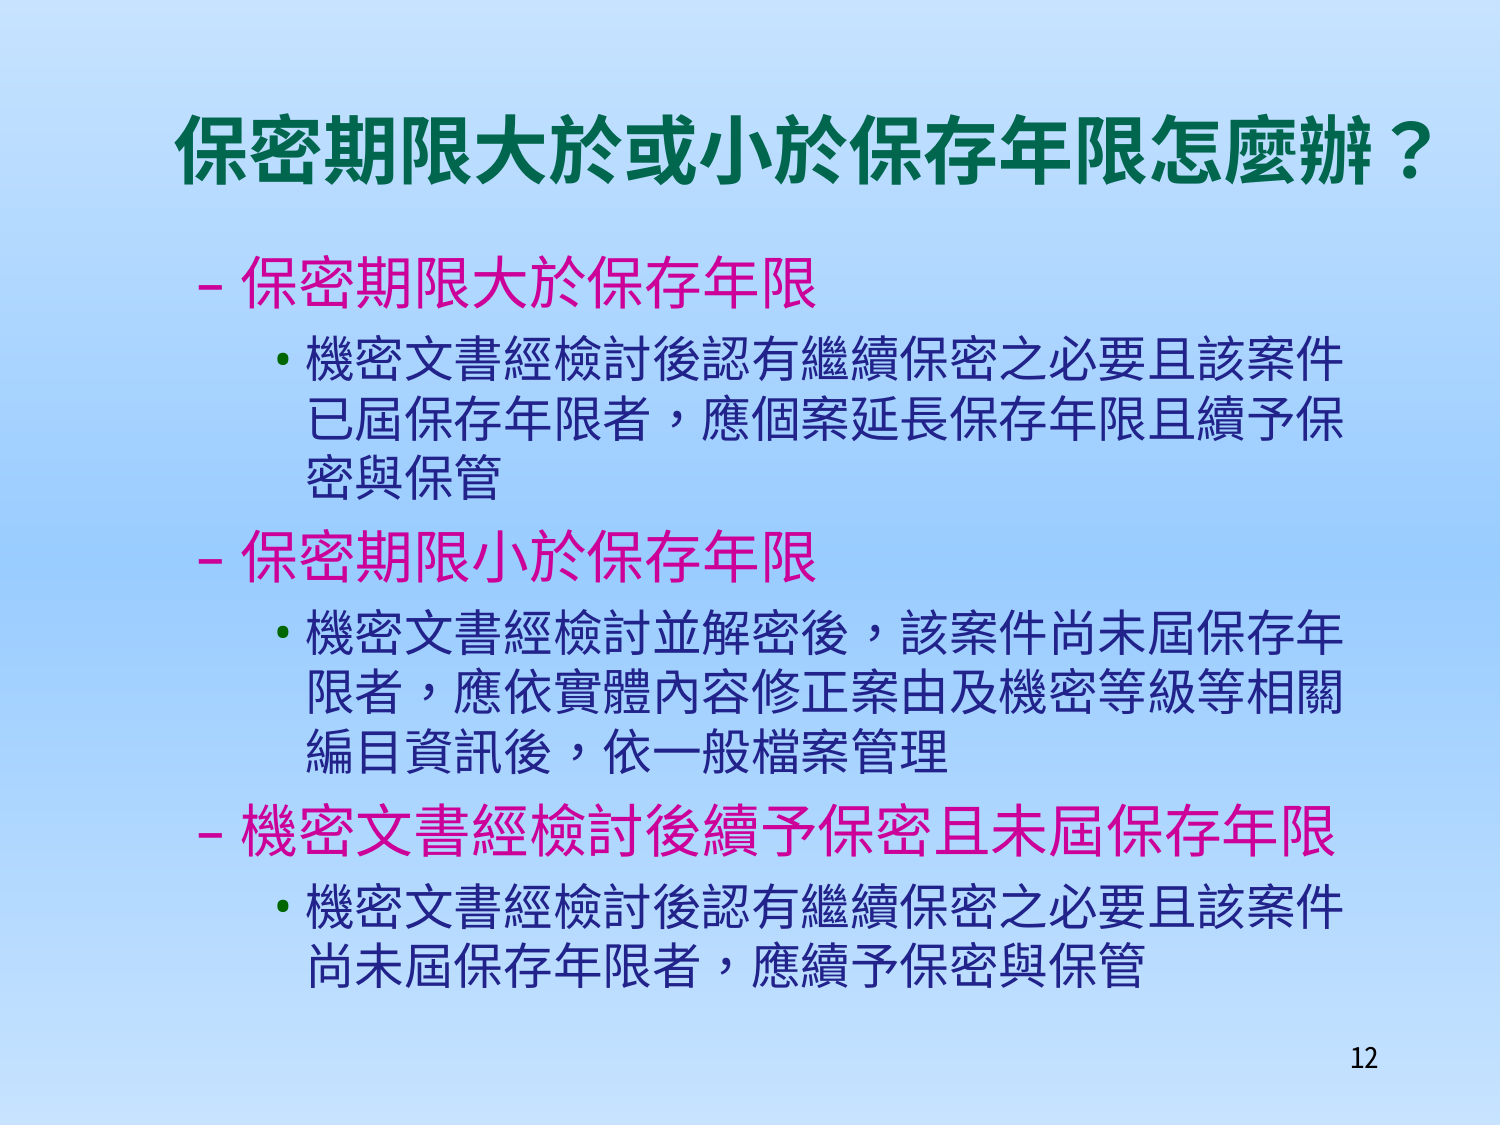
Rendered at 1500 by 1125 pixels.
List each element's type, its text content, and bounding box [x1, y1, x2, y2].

list 保密期限大於保存年限 機密文書經檢討後認有繼續保密之必要且該案件已屆保存年限者，應個案延長保存年限且續予保密與保管 保密期限小於保存年限 機密文書經檢討並解密後，該案件尚未屆保存年限者，應依實體內容修正案由及機密等級等相關編目資訊後，依一般檔案管理 機密文書經檢討後續予保密且未屆保存年限 機密文書經檢討後認有繼續保密之必要且該案件尚未屆保存年限者，應續予保密與保管 [112, 231, 1388, 1012]
title 保密期限大於或小於保存年限怎麼辦？ [135, 54, 1411, 243]
text_box <編號> [1074, 1025, 1388, 1101]
